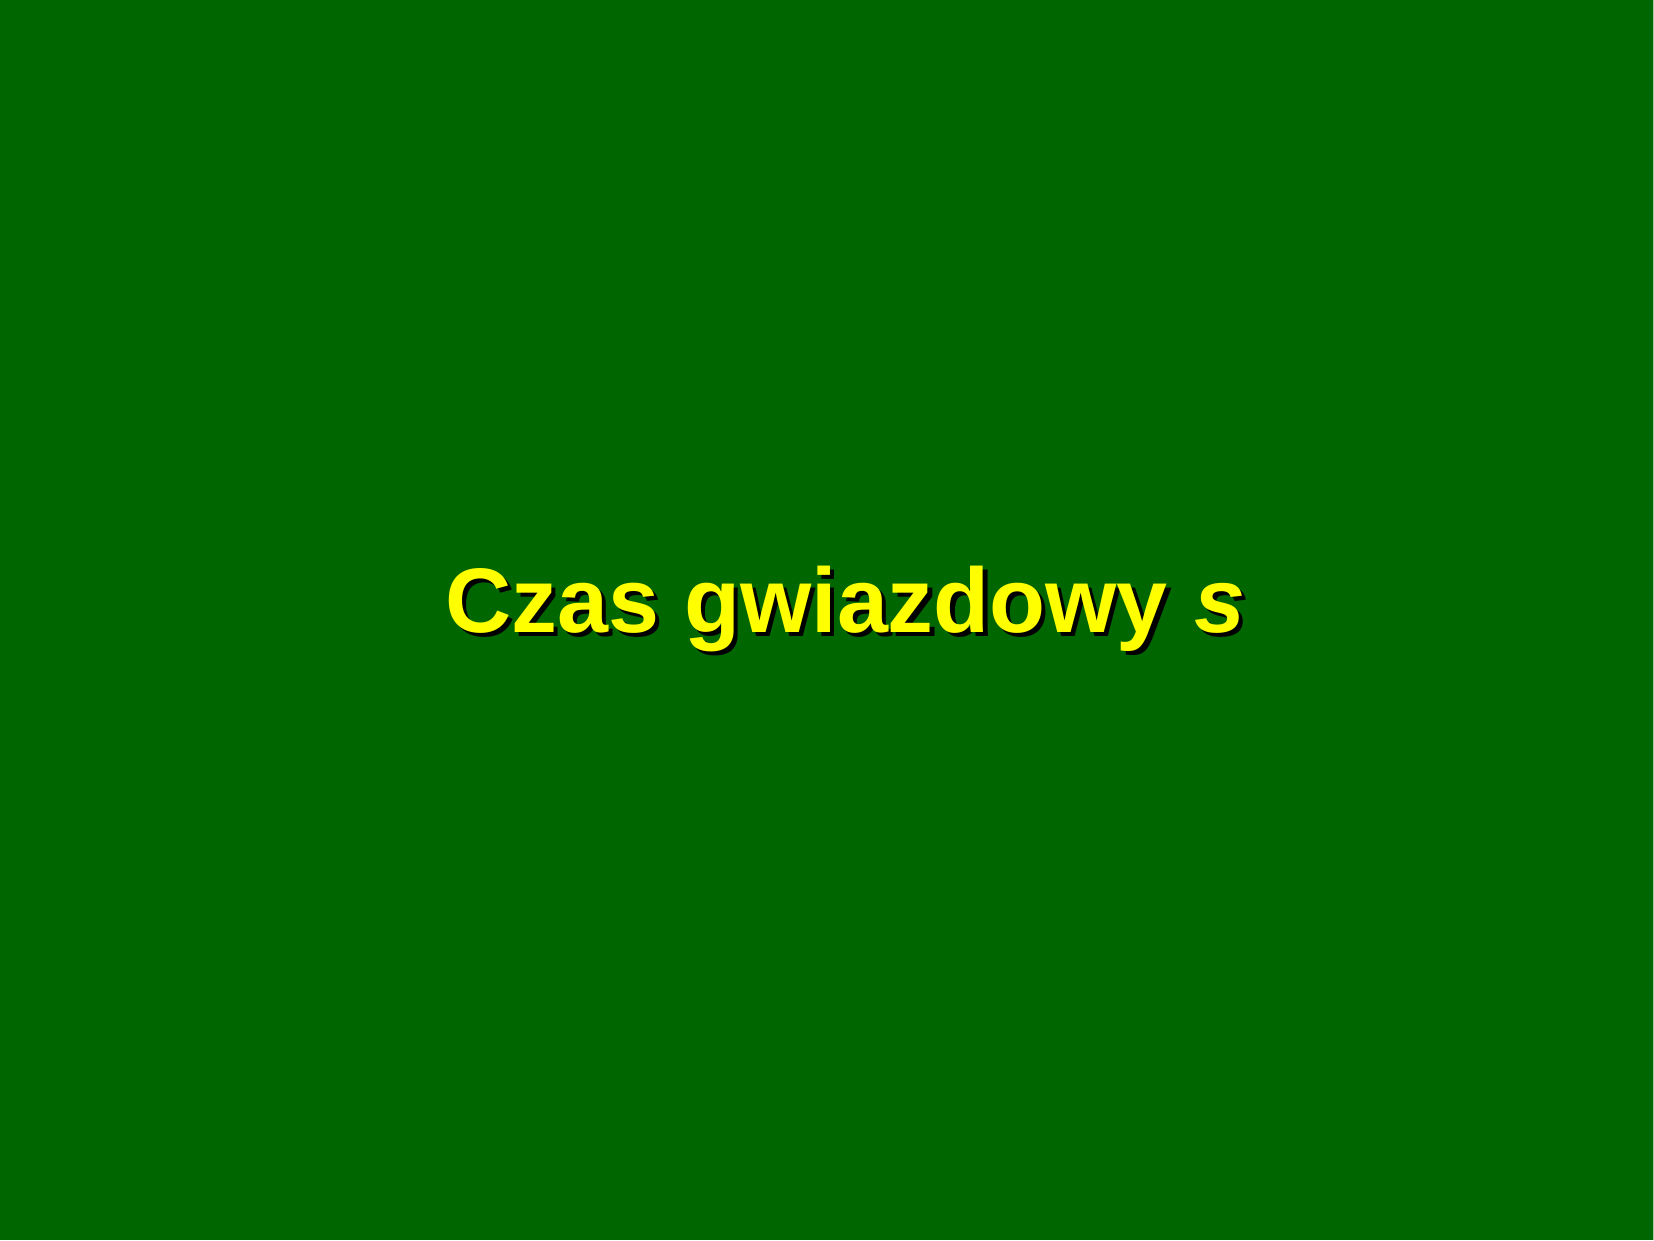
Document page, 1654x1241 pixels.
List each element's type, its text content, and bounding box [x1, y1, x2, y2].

title Czas gwiazdowy s [101, 504, 1590, 697]
